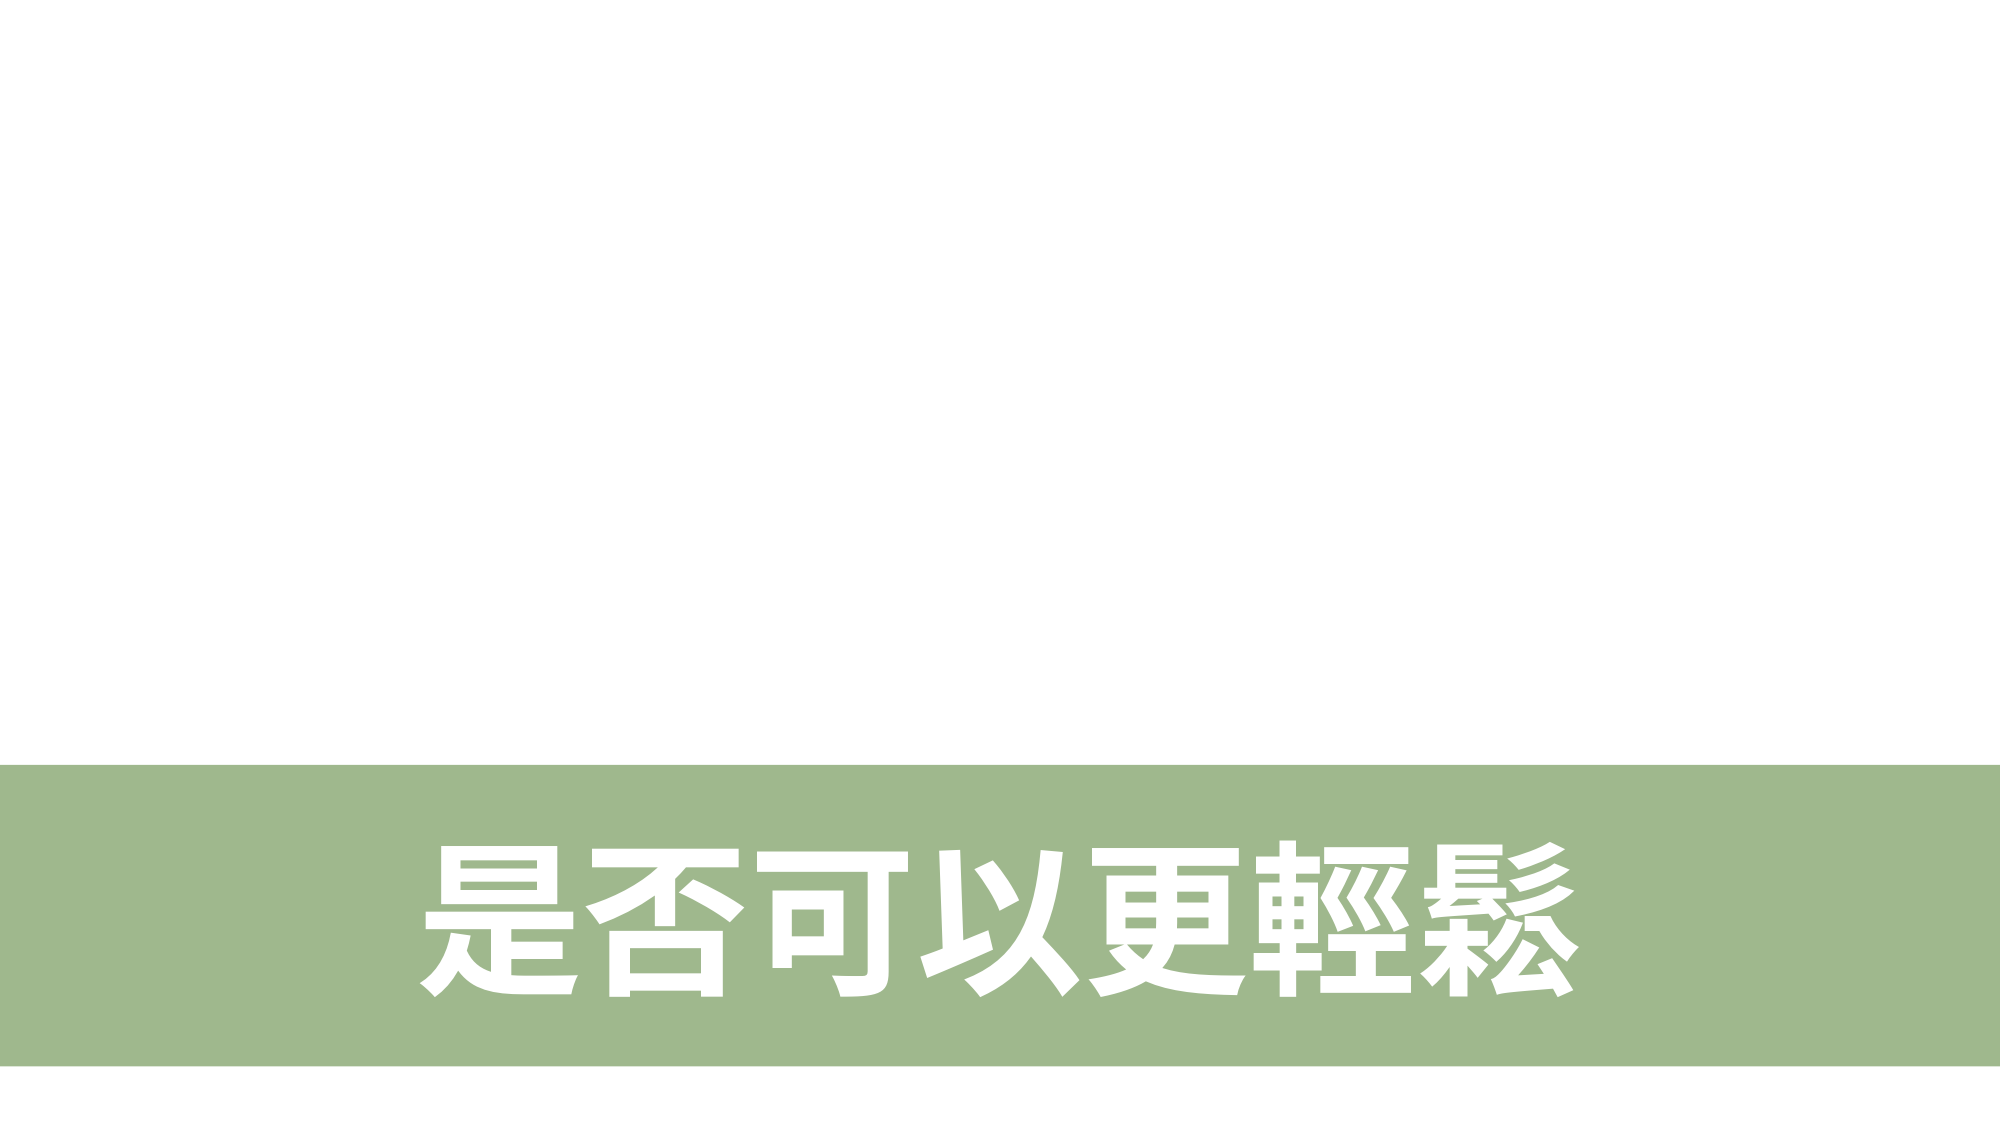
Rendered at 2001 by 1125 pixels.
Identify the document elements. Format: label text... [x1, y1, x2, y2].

text_box [0, 765, 2000, 1066]
text_box 是否可以更輕鬆 [152, 808, 1848, 1026]
